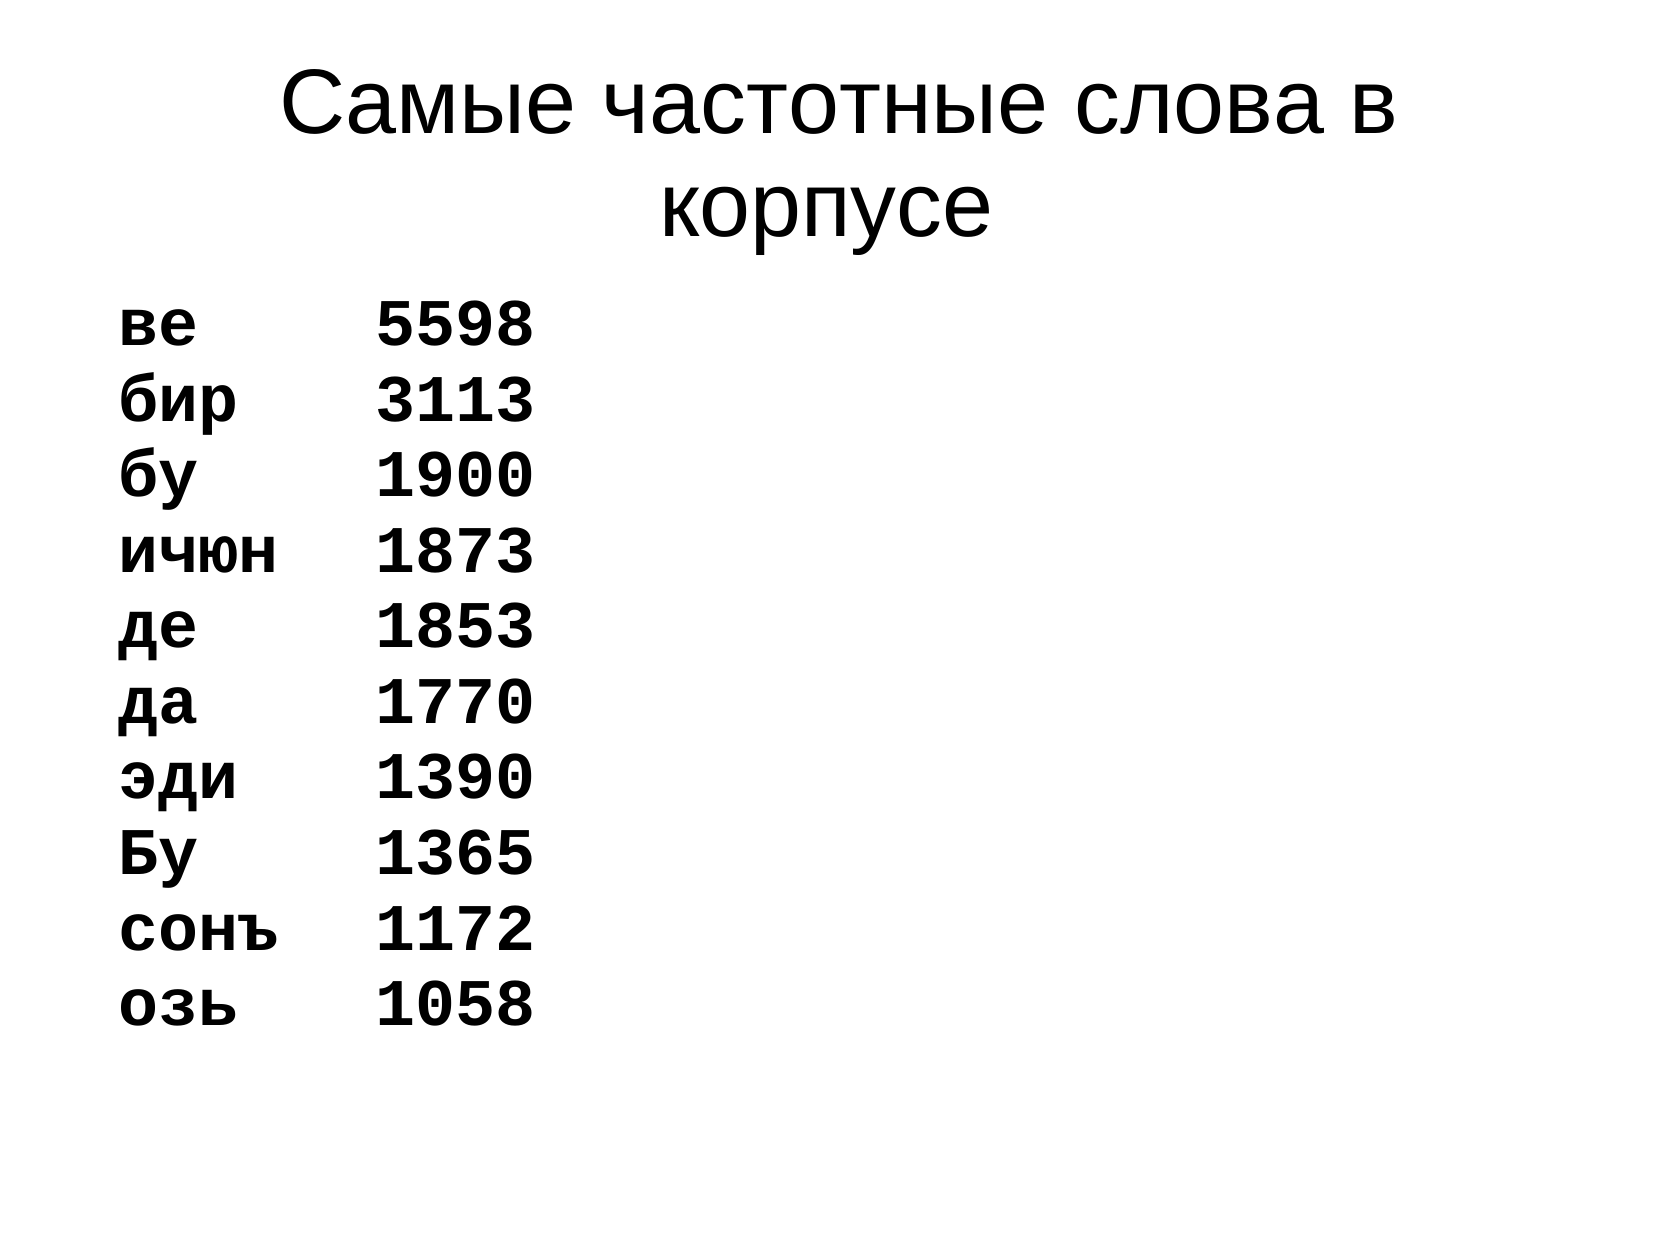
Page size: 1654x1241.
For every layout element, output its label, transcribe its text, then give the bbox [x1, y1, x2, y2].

title Самые частотные слова в корпусе [82, 49, 1571, 257]
list ве 5598 бир 3113 бу 1900 ичюн 1873 де 1853 да 1770 эди 1390 Бу 1365 сонъ 1172 озь 1058 [82, 290, 1571, 1197]
